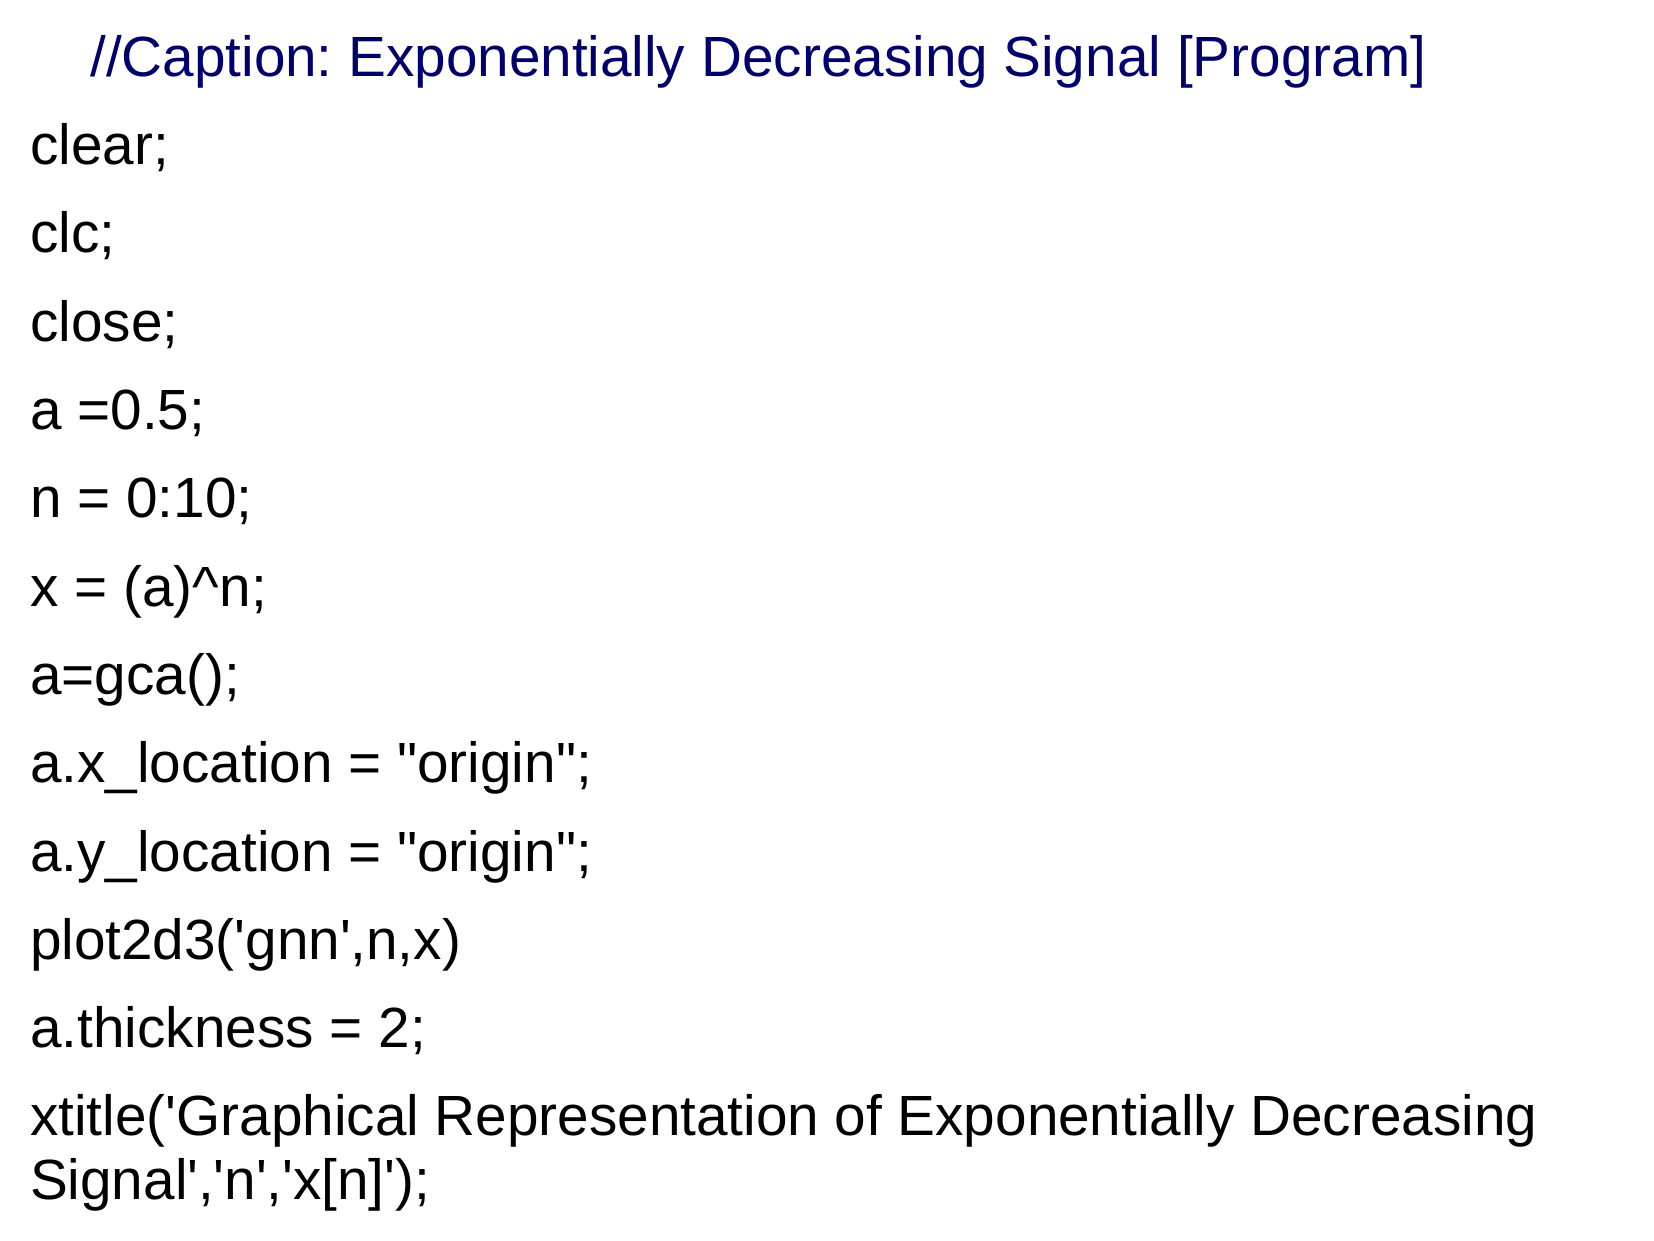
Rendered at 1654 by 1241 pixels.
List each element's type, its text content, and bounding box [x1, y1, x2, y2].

list //Caption: Exponentially Decreasing Signal [Program] clear; clc; close; a =0.5; n = 0:10; x = (a)^n; a=gca(); a.x_location = "origin"; a.y_location = "origin"; plot2d3('gnn',n,x) a.thickness = 2; xtitle('Graphical Representation of Exponentially Decreasing Signal','n','x[n]'); [30, 25, 1621, 1221]
